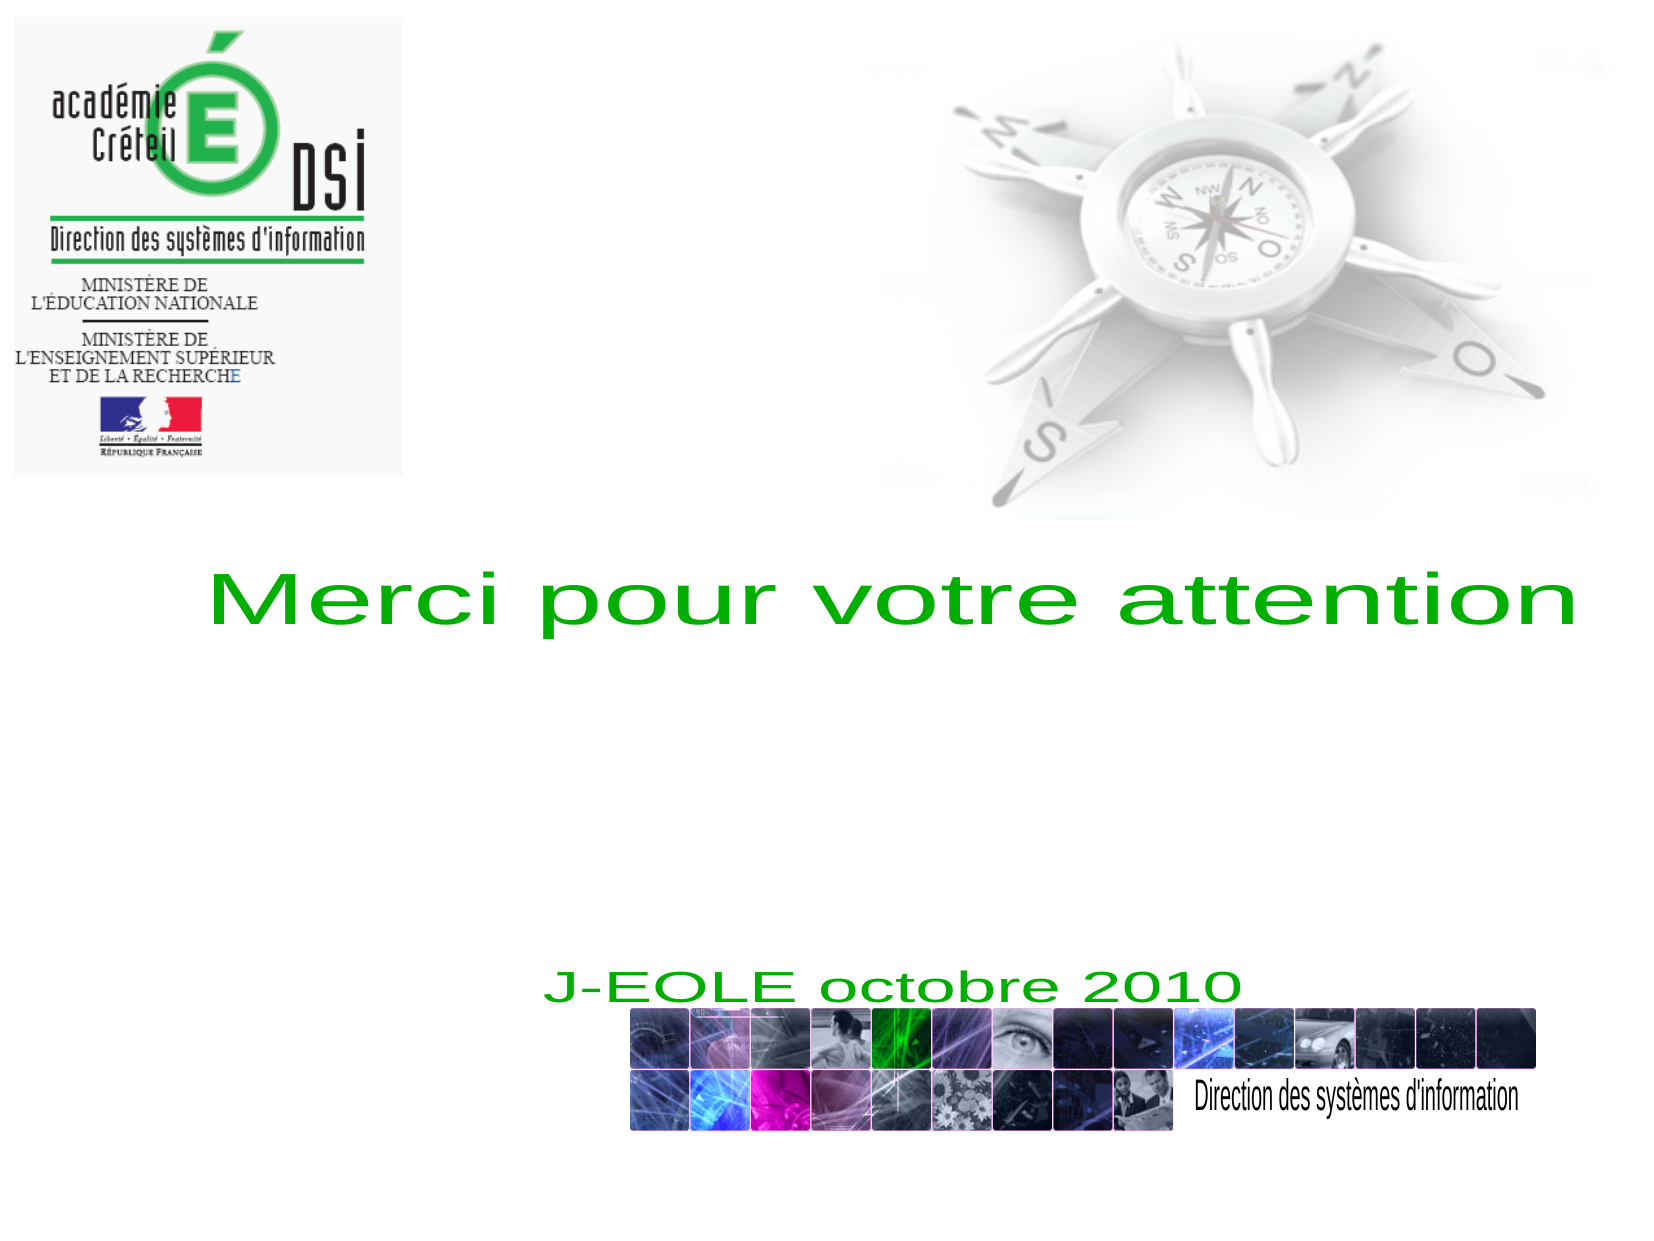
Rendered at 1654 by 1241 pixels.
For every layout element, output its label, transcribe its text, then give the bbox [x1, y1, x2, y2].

picture [630, 1014, 1536, 1132]
picture [849, 22, 1613, 520]
picture [14, 17, 403, 476]
title Merci pour votre attention J-EOLE octobre 2010 [204, 558, 1589, 1014]
